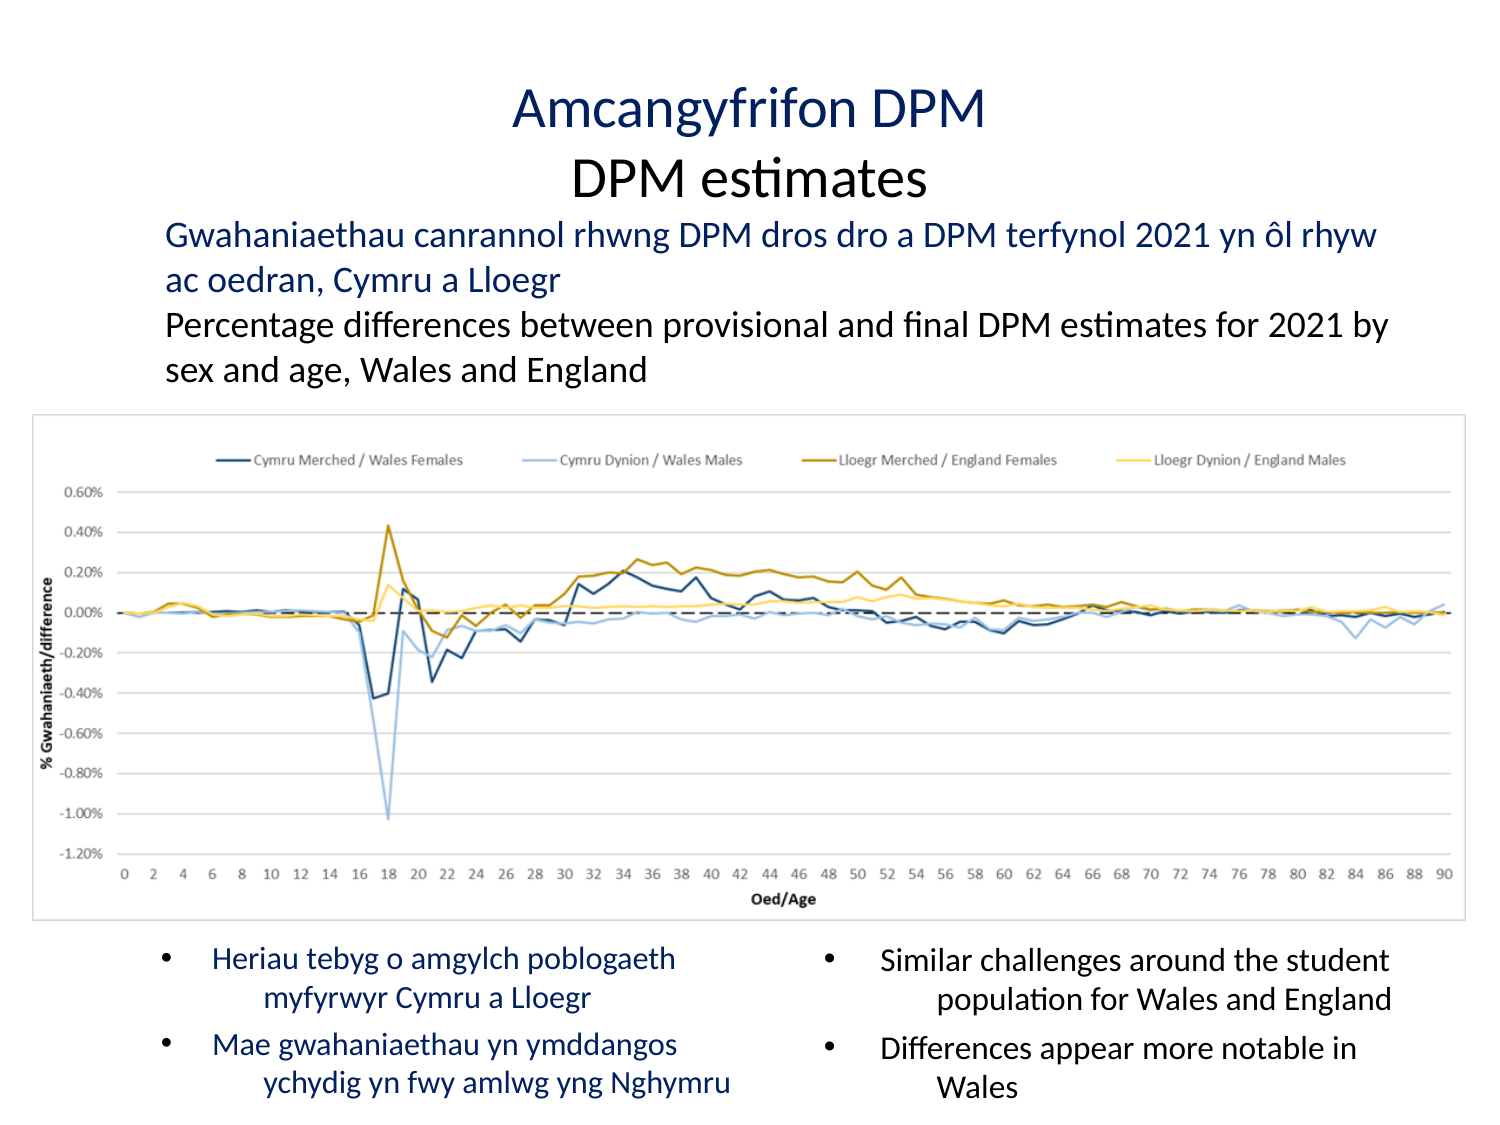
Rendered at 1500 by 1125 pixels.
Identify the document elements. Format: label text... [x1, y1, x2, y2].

list Similar challenges around the student population for Wales and England Differences appear more notable in Wales [809, 930, 1459, 1125]
picture [32, 414, 1466, 921]
text_box Gwahaniaethau canrannol rhwng DPM dros dro a DPM terfynol 2021 yn ôl rhyw ac oedran, Cymru a Lloegr Percentage differences between provisional and final DPM estimates for 2021 by sex and age, Wales and England [150, 233, 1416, 400]
title Amcangyfrifon DPM DPM estimates [75, 45, 1426, 233]
text_box Heriau tebyg o amgylch poblogaeth myfyrwyr Cymru a Lloegr Mae gwahaniaethau yn ymddangos ychydig yn fwy amlwg yng Nghymru [145, 930, 751, 1125]
